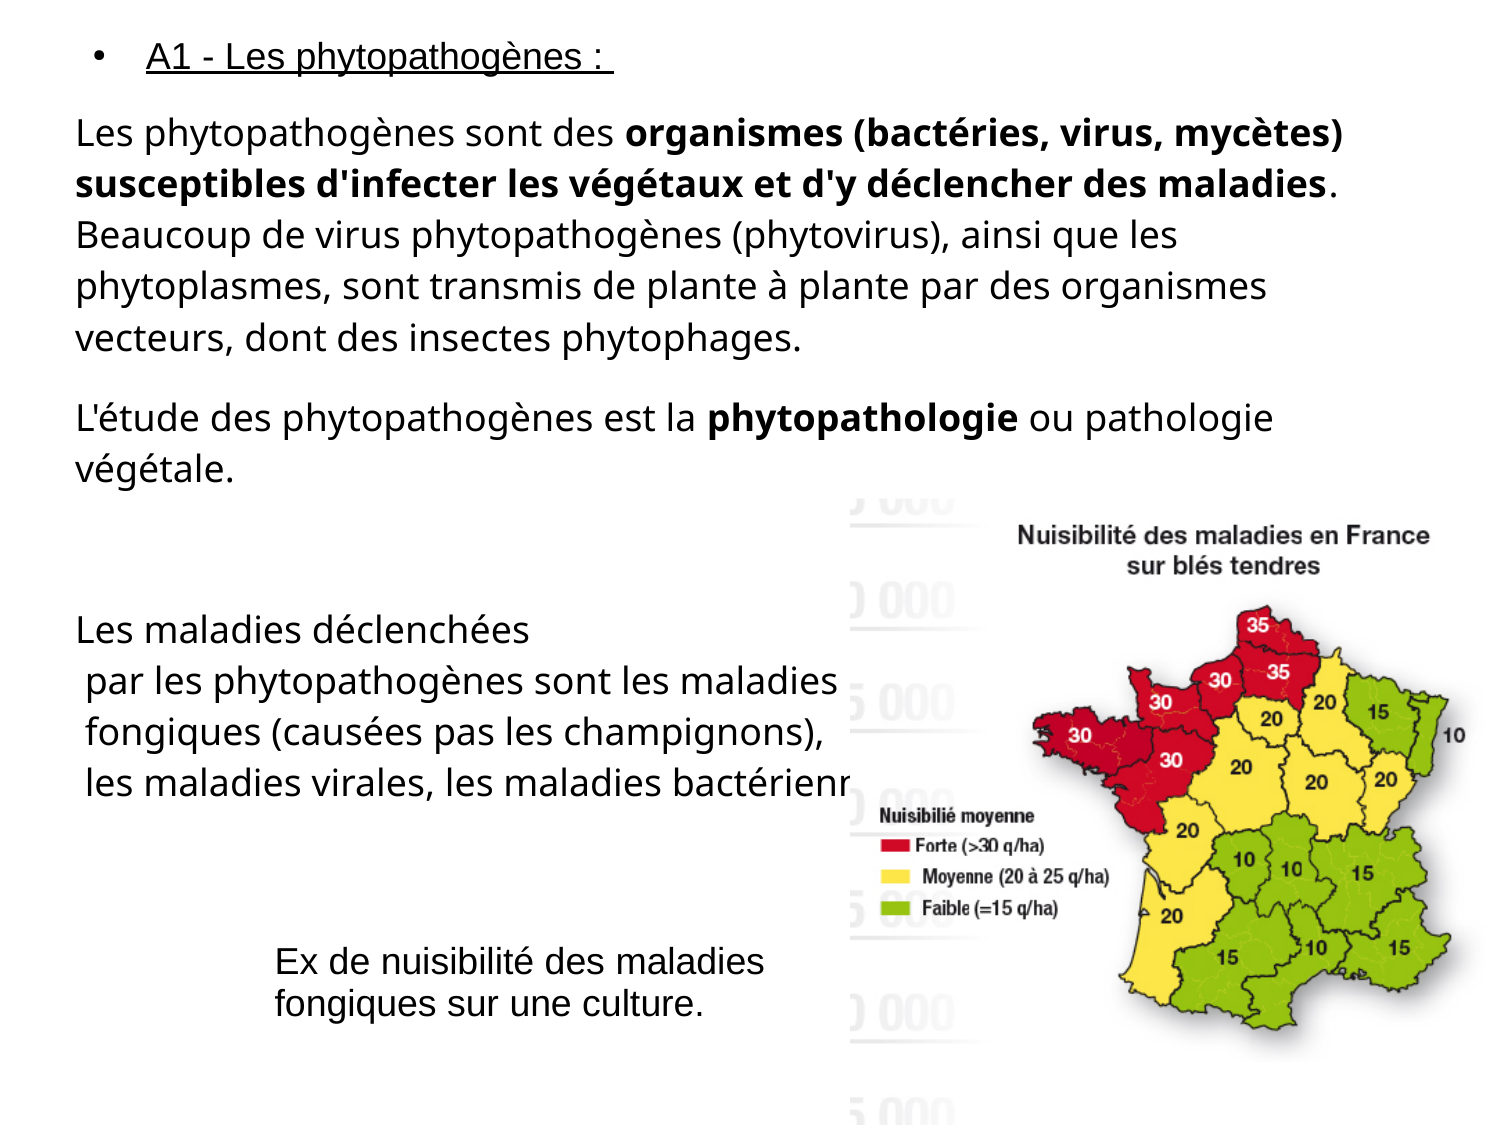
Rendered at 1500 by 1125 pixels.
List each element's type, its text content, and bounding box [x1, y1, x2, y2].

picture [850, 496, 1493, 1125]
text_box Ex de nuisibilité des maladies fongiques sur une culture. [259, 933, 851, 1032]
list A1 - Les phytopathogènes : Les phytopathogènes sont des organismes (bactéries, virus, mycètes) susceptibles d'infecter les végétaux et d'y déclencher des maladies. Beaucoup de virus phytopathogènes (phytovirus), ainsi que les phytoplasmes, sont transmis de plante à plante par des organismes vecteurs, dont des insectes phytophages. L'étude des phytopathogènes est la phytopathologie ou pathologie végétale. Les maladies déclenchées par les phytopathogènes sont les maladies fongiques (causées pas les champignons), les maladies virales, les maladies bactériennes. [75, 35, 1425, 916]
